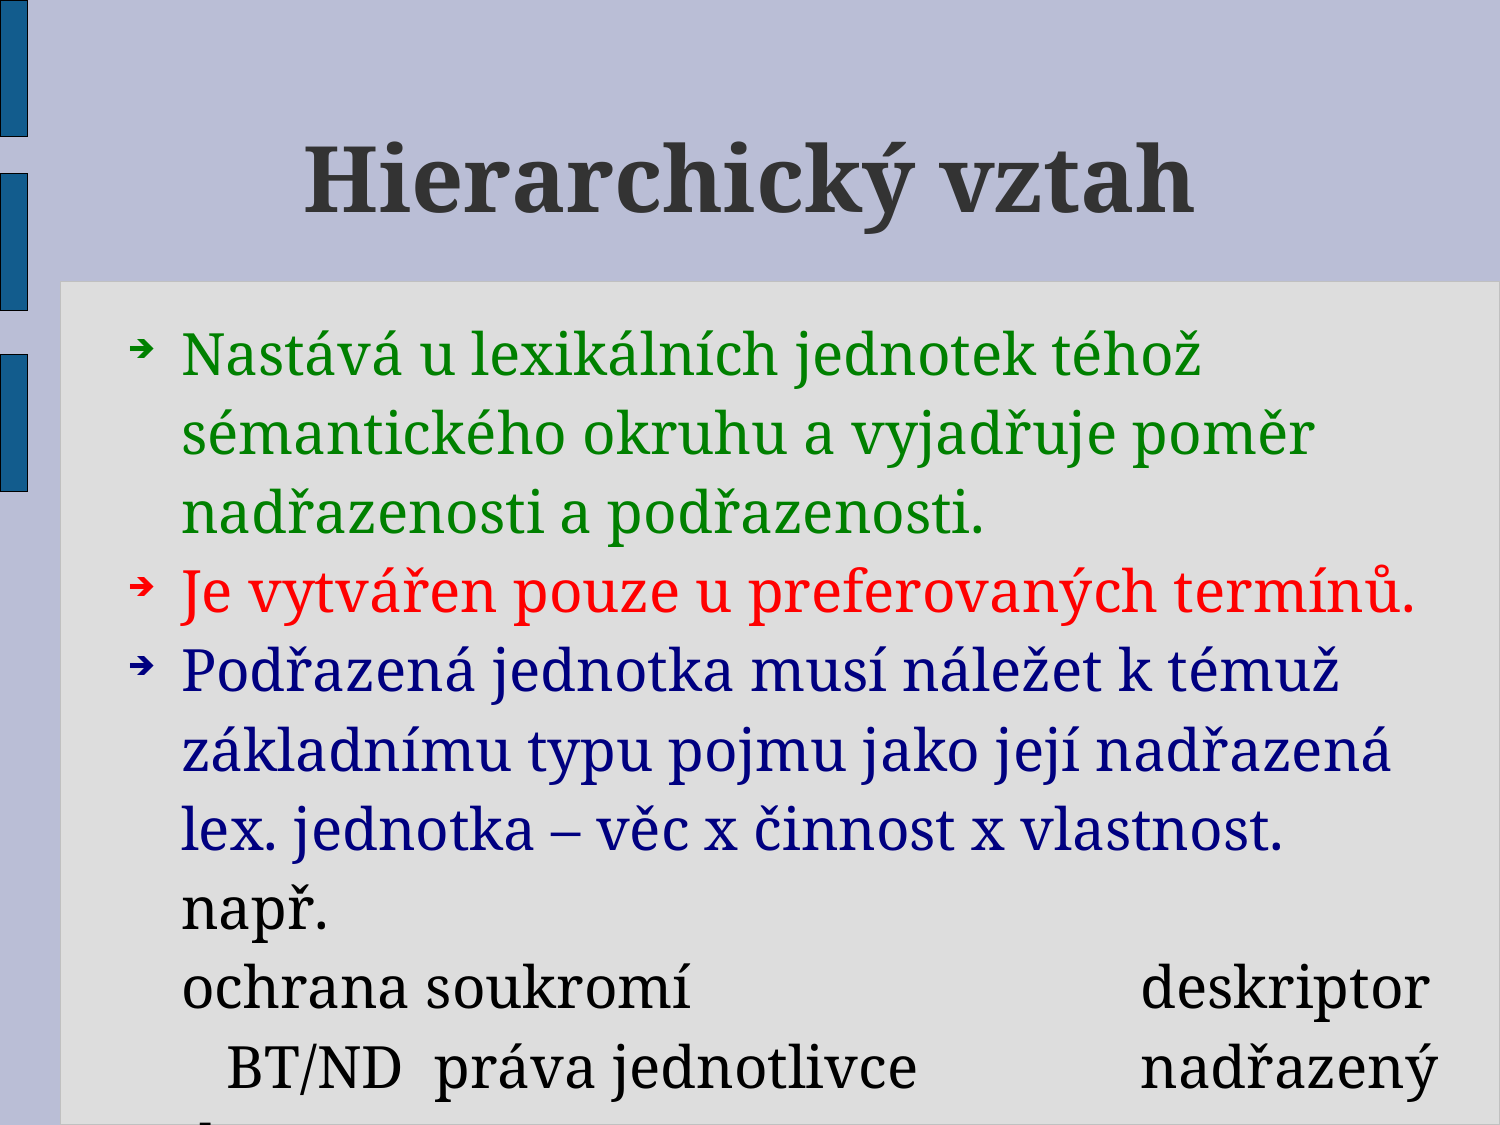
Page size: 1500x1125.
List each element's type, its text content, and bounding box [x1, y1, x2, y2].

list Nastává u lexikálních jednotek téhož sémantického okruhu a vyjadřuje poměr nadřazenosti a podřazenosti. Je vytvářen pouze u preferovaných termínů. Podřazená jednotka musí náležet k témuž základnímu typu pojmu jako její nadřazená lex. jednotka – věc x činnost x vlastnost. např. ochrana soukromí deskriptor BT/ND práva jednotlivce nadřazený d. NT/PD ochrana komunikací podřazený d. [110, 312, 1455, 1125]
title Hierarchický vztah [110, 90, 1392, 264]
